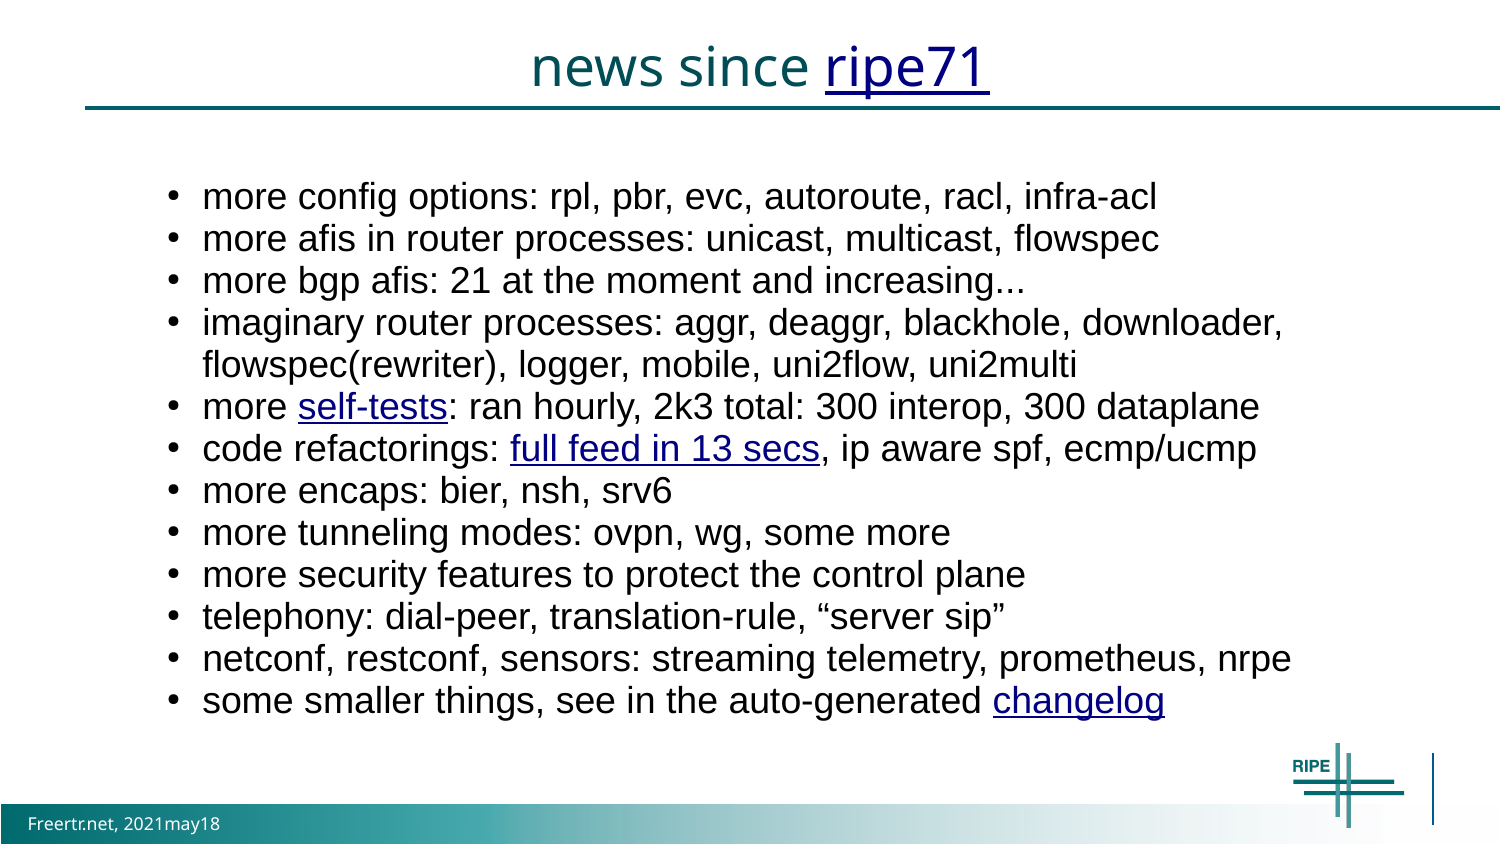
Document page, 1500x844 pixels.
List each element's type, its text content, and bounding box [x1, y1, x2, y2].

text_box more config options: rpl, pbr, evc, autoroute, racl, infra-acl more afis in router processes: unicast, multicast, flowspec more bgp afis: 21 at the moment and increasing... imaginary router processes: aggr, deaggr, blackhole, downloader, flowspec(rewriter), logger, mobile, uni2flow, uni2multi more self-tests: ran hourly, 2k3 total: 300 interop, 300 dataplane code refactorings: full feed in 13 secs, ip aware spf, ecmp/ucmp more encaps: bier, nsh, srv6 more tunneling modes: ovpn, wg, some more more security features to protect the control plane telephony: dial-peer, translation-rule, “server sip” netconf, restconf, sensors: streaming telemetry, prometheus, nrpe some smaller things, see in the auto-generated changelog [152, 168, 1428, 729]
picture [1, 804, 1500, 844]
title news since ripe71 [82, 21, 1439, 109]
